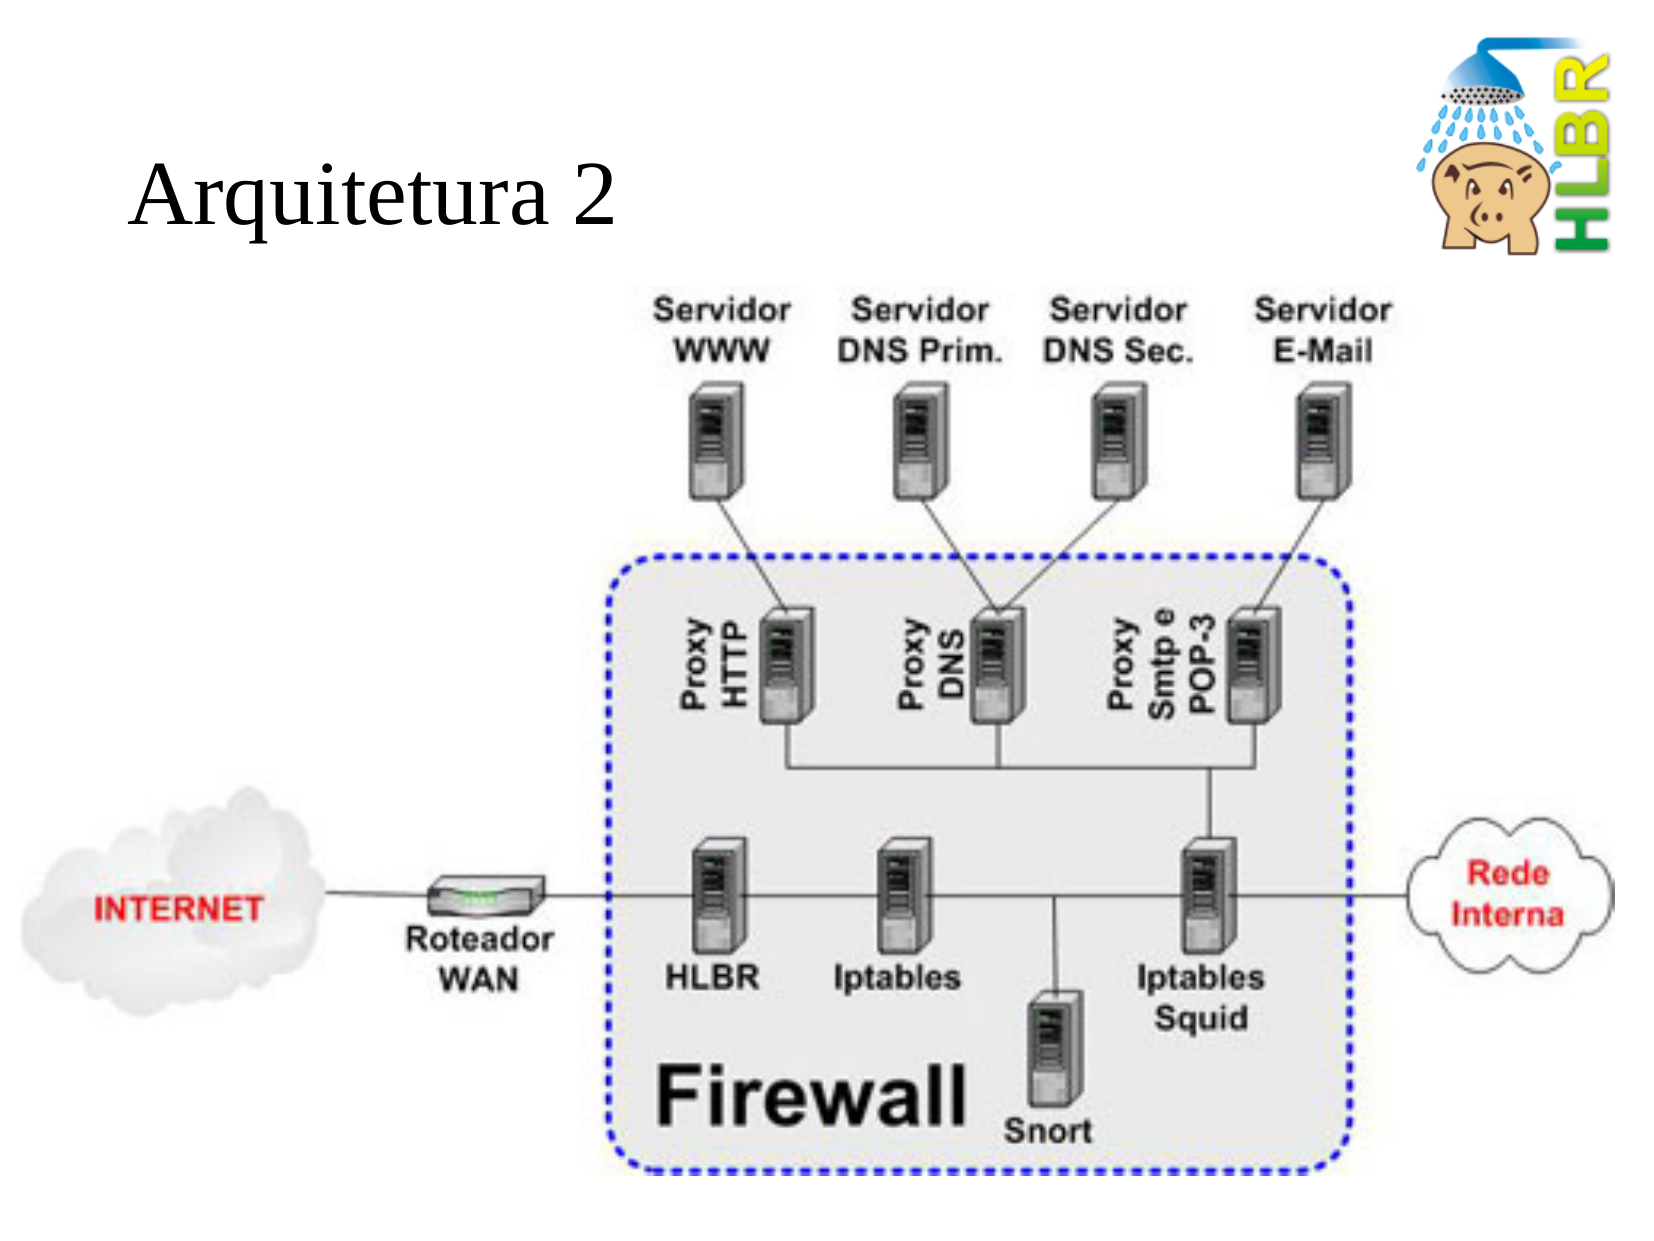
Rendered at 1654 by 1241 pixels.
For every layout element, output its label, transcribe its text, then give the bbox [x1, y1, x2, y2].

picture [1416, 37, 1612, 260]
title Arquitetura 2 [112, 99, 1388, 286]
picture [20, 286, 1615, 1176]
